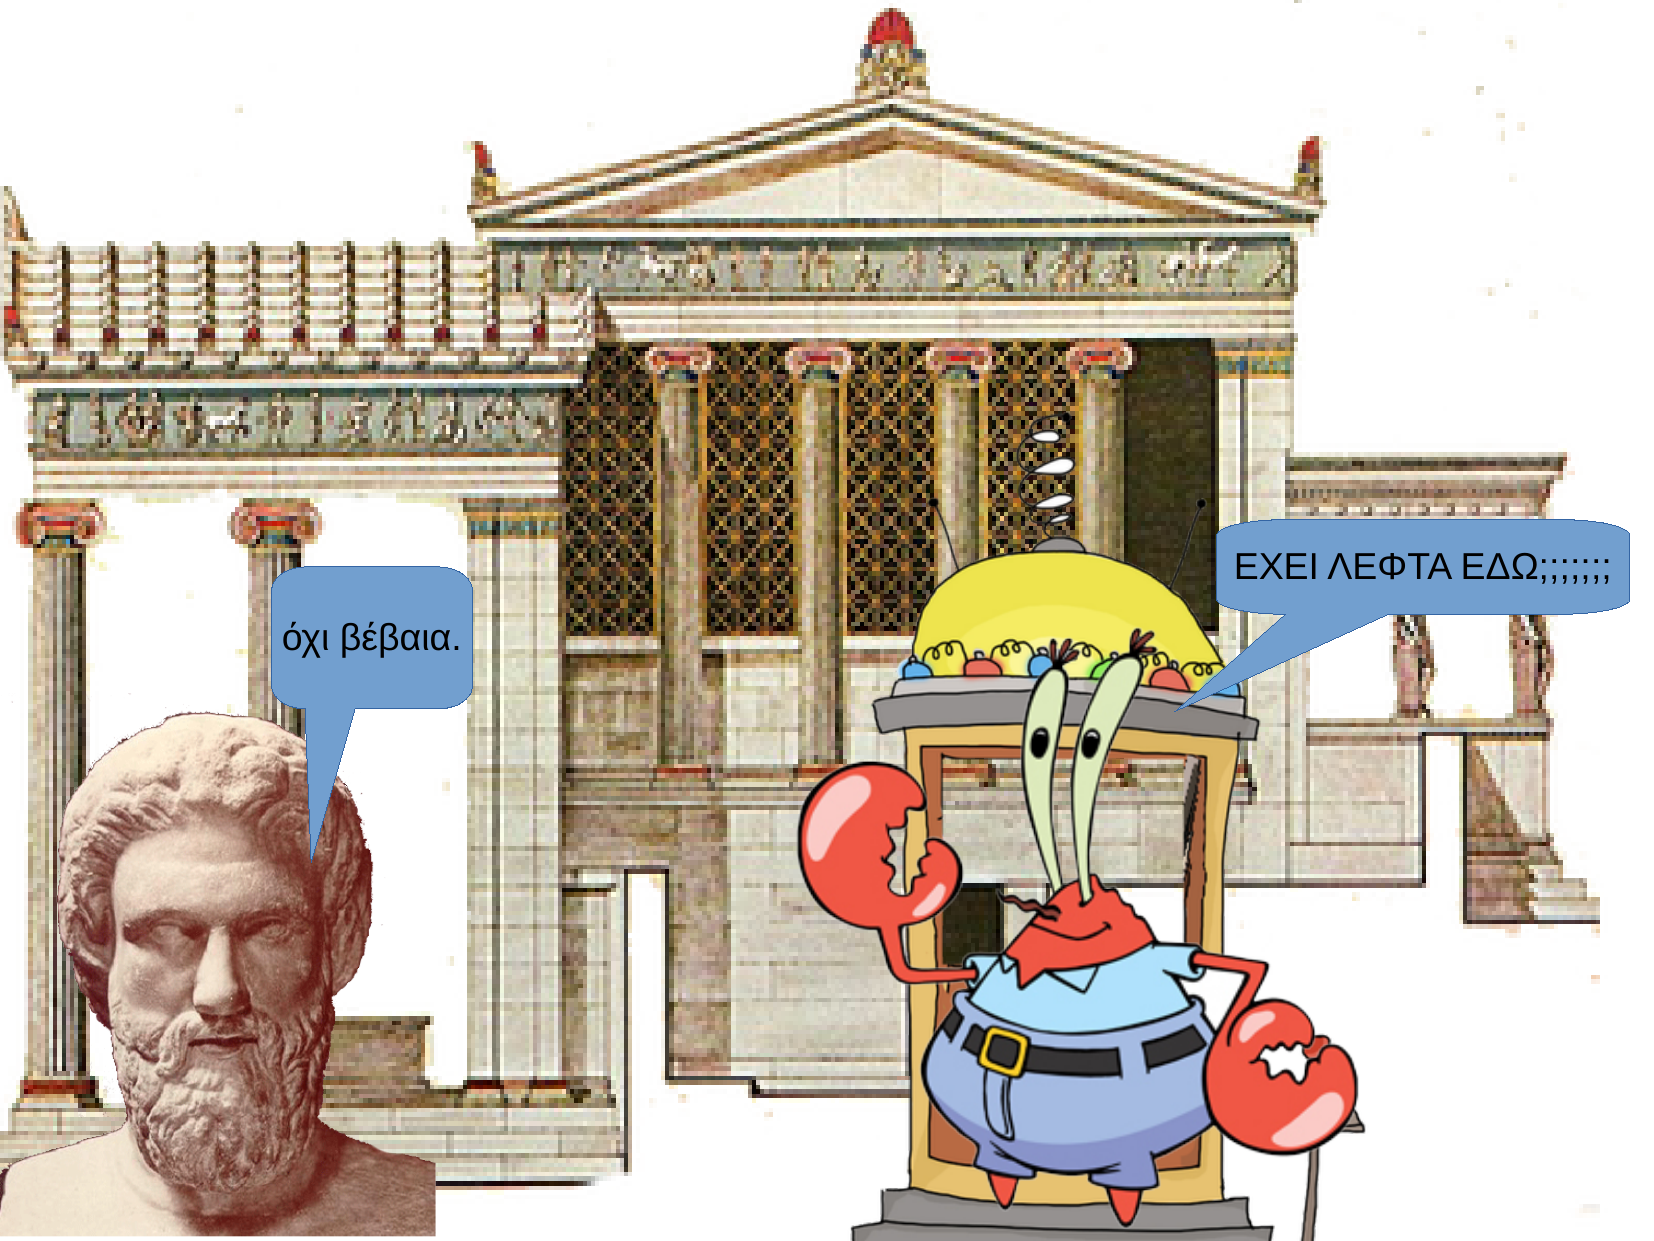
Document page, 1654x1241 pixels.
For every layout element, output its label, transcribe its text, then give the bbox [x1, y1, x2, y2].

picture [0, 0, 1654, 1241]
text_box όχι βέβαια. [271, 566, 473, 863]
text_box ΕΧΕΙ ΛΕΦΤΑ ΕΔΩ;;;;;;; [1174, 519, 1630, 712]
